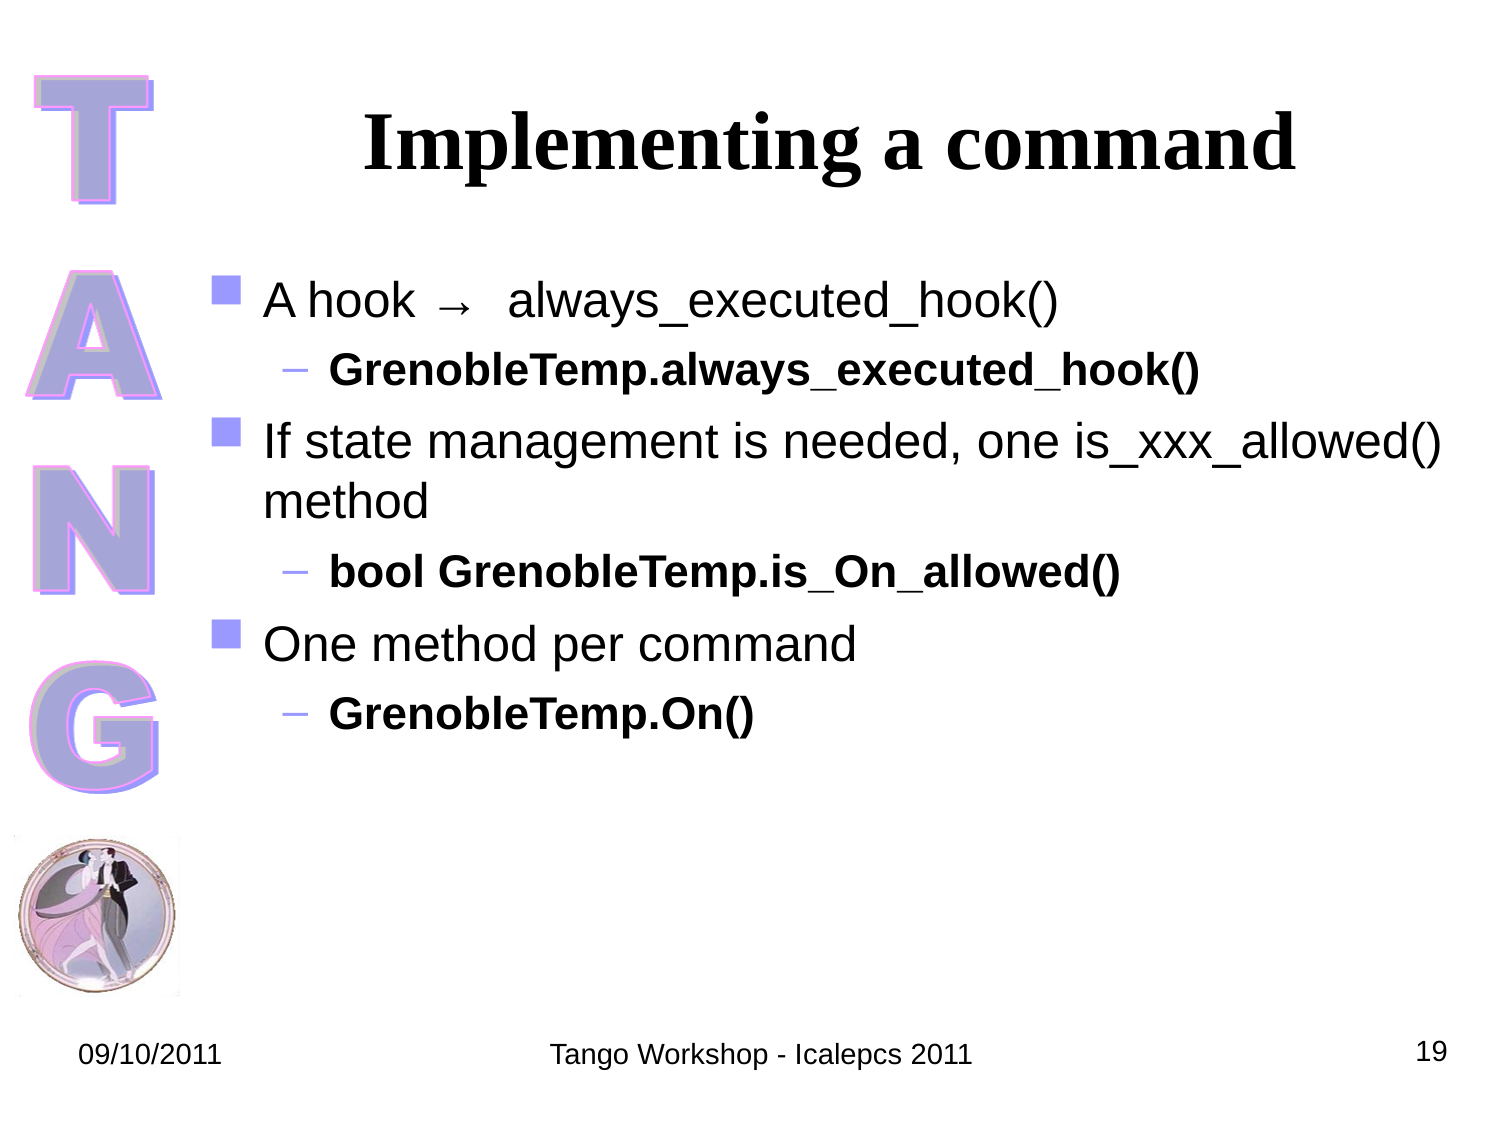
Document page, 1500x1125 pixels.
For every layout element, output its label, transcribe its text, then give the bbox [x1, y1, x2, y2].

list A hook → always_executed_hook() GrenobleTemp.always_executed_hook() If state management is needed, one is_xxx_allowed() method bool GrenobleTemp.is_On_allowed() One method per command GrenobleTemp.On() [192, 259, 1468, 1000]
picture [13, 74, 184, 1001]
title Implementing a command [192, 74, 1468, 199]
